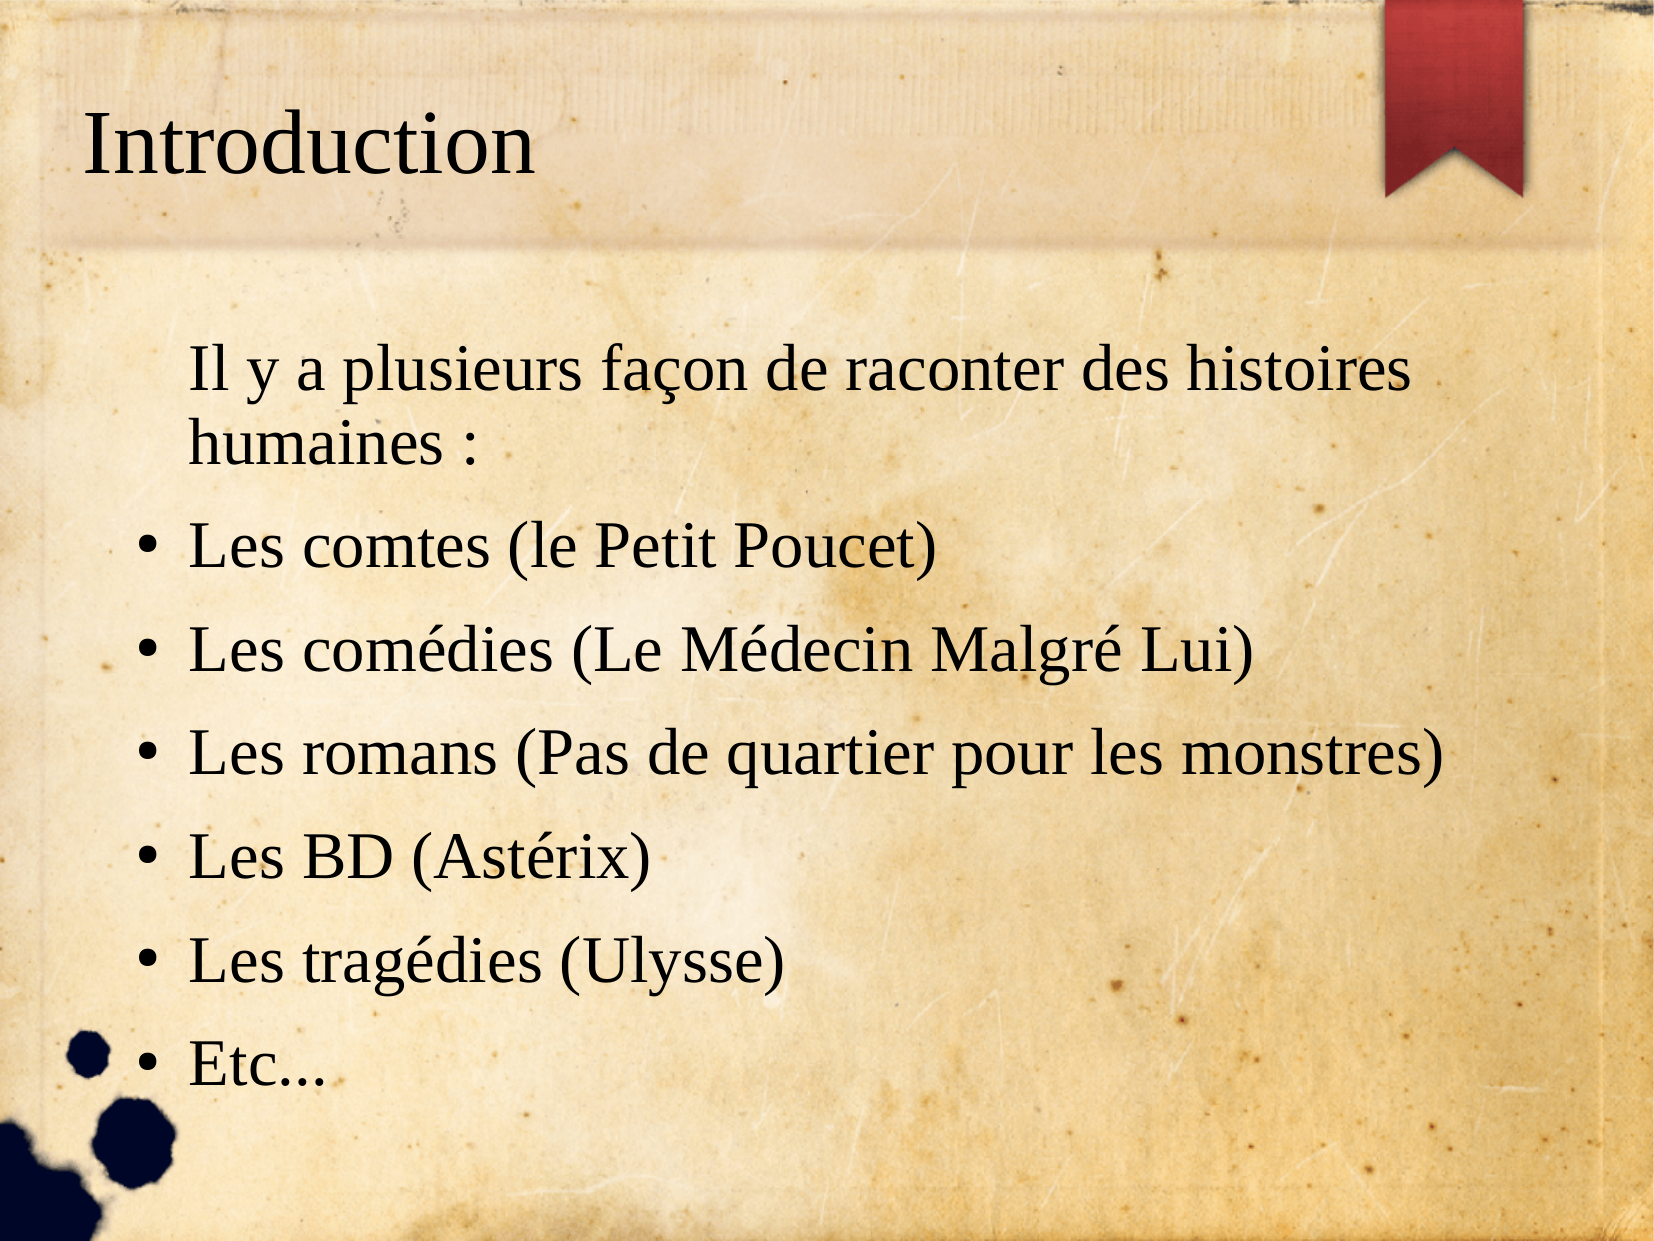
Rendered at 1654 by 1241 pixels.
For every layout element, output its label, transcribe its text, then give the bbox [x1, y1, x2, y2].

picture [0, 0, 1654, 1241]
title Introduction [82, 49, 1347, 237]
list Il y a plusieurs façon de raconter des histoires humaines : Les comtes (le Petit Poucet) Les comédies (Le Médecin Malgré Lui) Les romans (Pas de quartier pour les monstres) Les BD (Astérix) Les tragédies (Ulysse) Etc... [118, 330, 1574, 1128]
